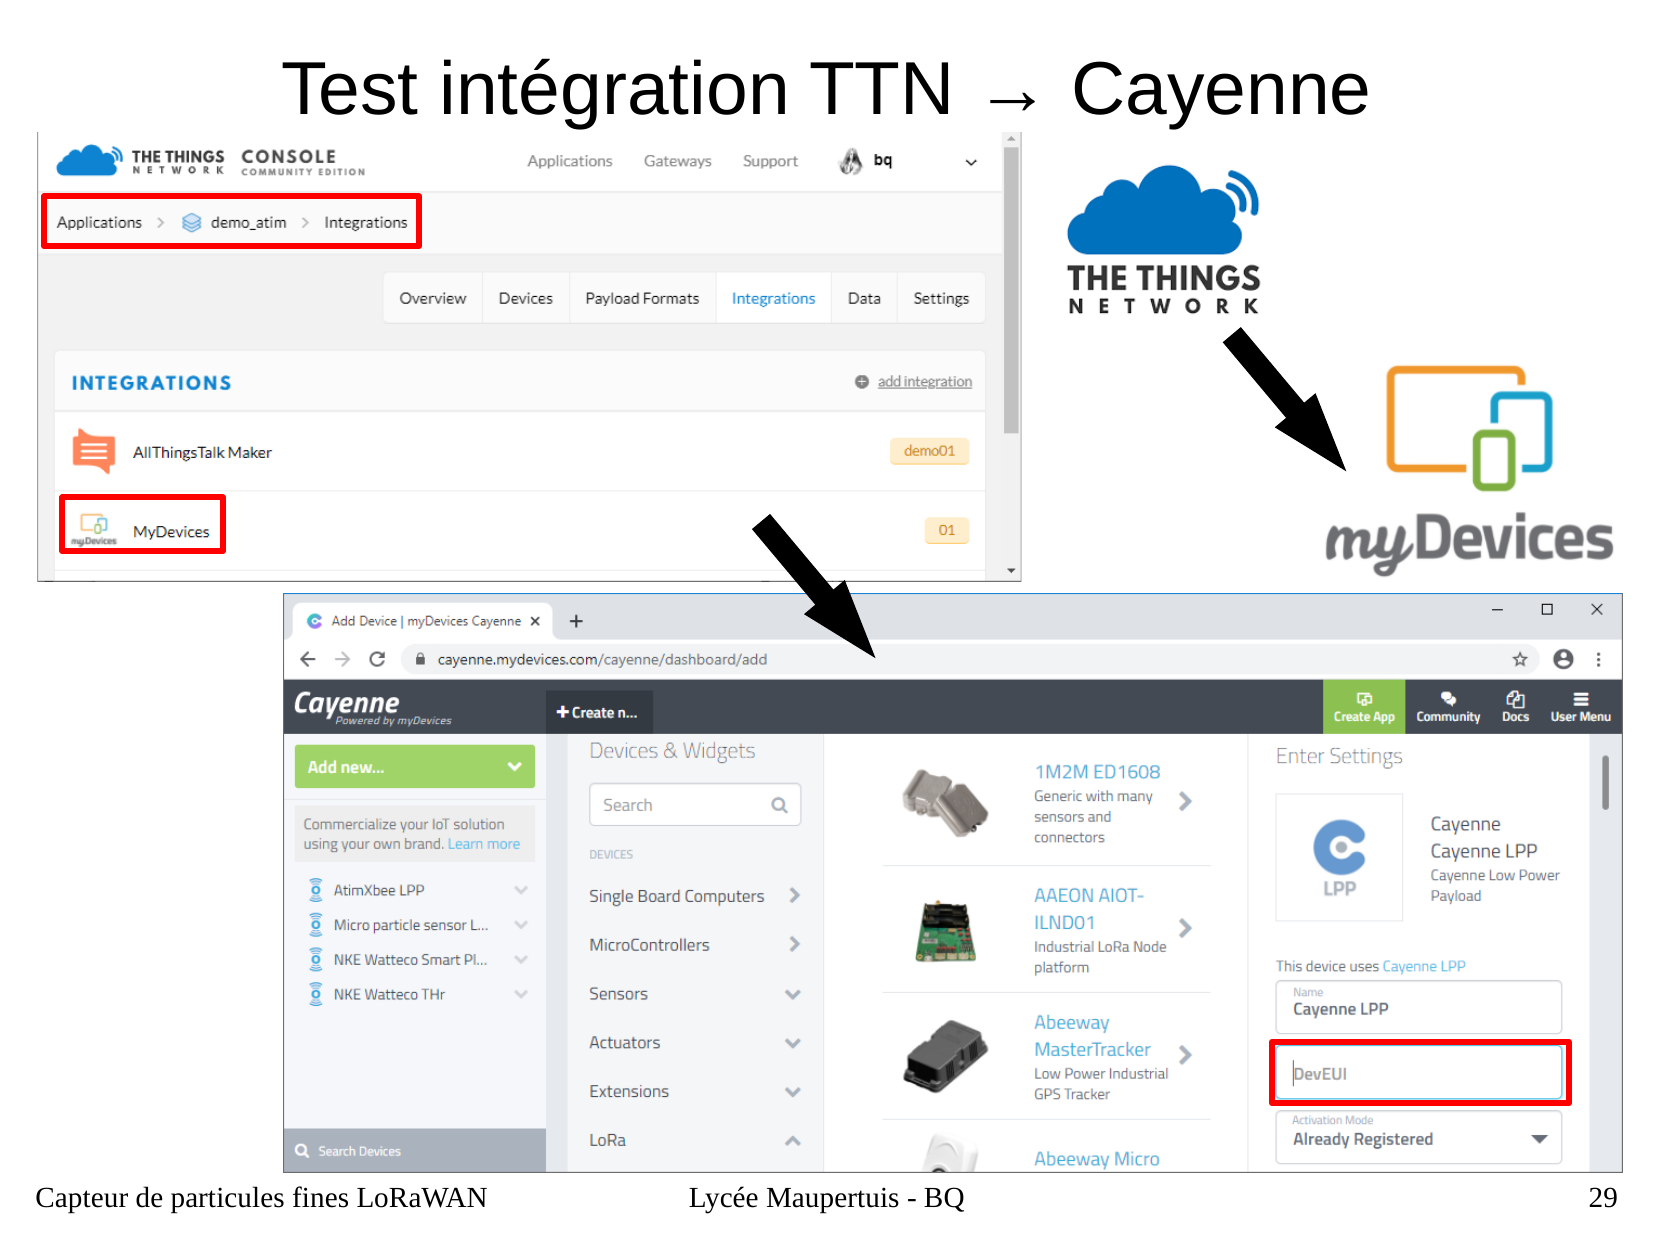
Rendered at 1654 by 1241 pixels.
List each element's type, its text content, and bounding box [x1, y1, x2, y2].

picture [37, 142, 1022, 583]
picture [1316, 353, 1621, 585]
picture [1037, 149, 1286, 327]
picture [283, 593, 1623, 1173]
title Test intégration TTN → Cayenne [35, 35, 1619, 142]
